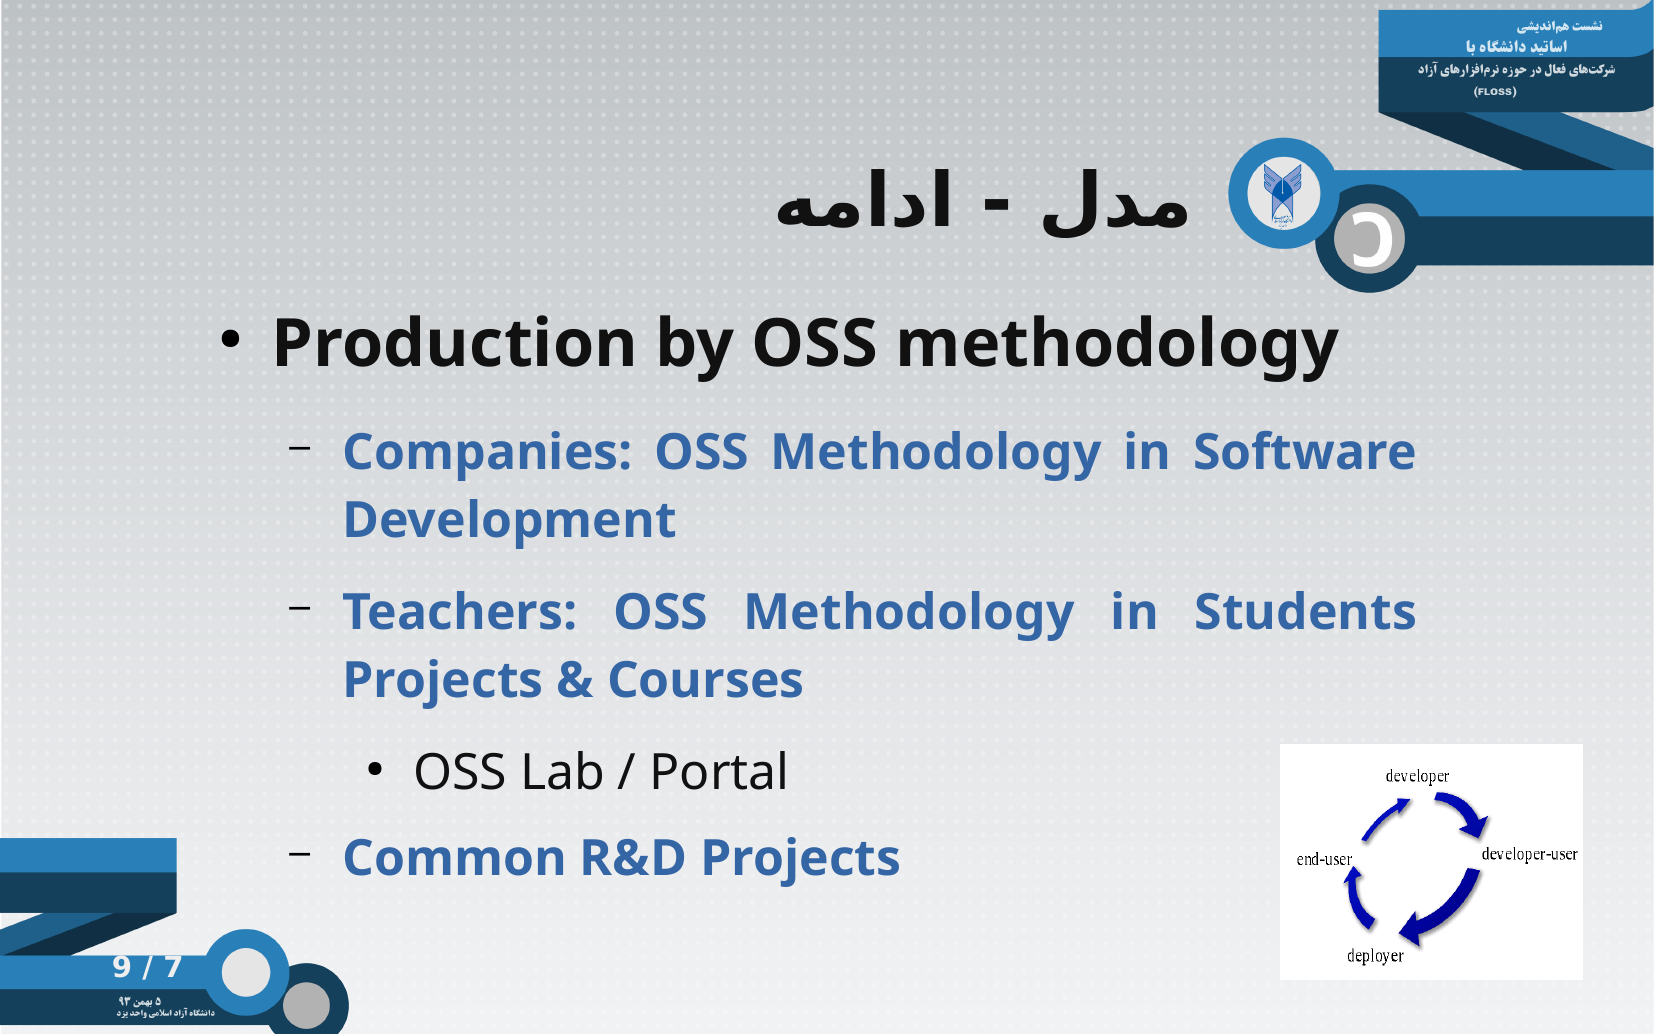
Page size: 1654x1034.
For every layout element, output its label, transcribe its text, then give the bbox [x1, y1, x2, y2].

title مدل - ادامه [200, 128, 1193, 272]
list Production by OSS methodology Companies: OSS Methodology in Software Development Teachers: OSS Methodology in Students Projects & Courses OSS Lab / Portal Common R&D Projects [200, 295, 1418, 922]
picture [0, 0, 1654, 1034]
